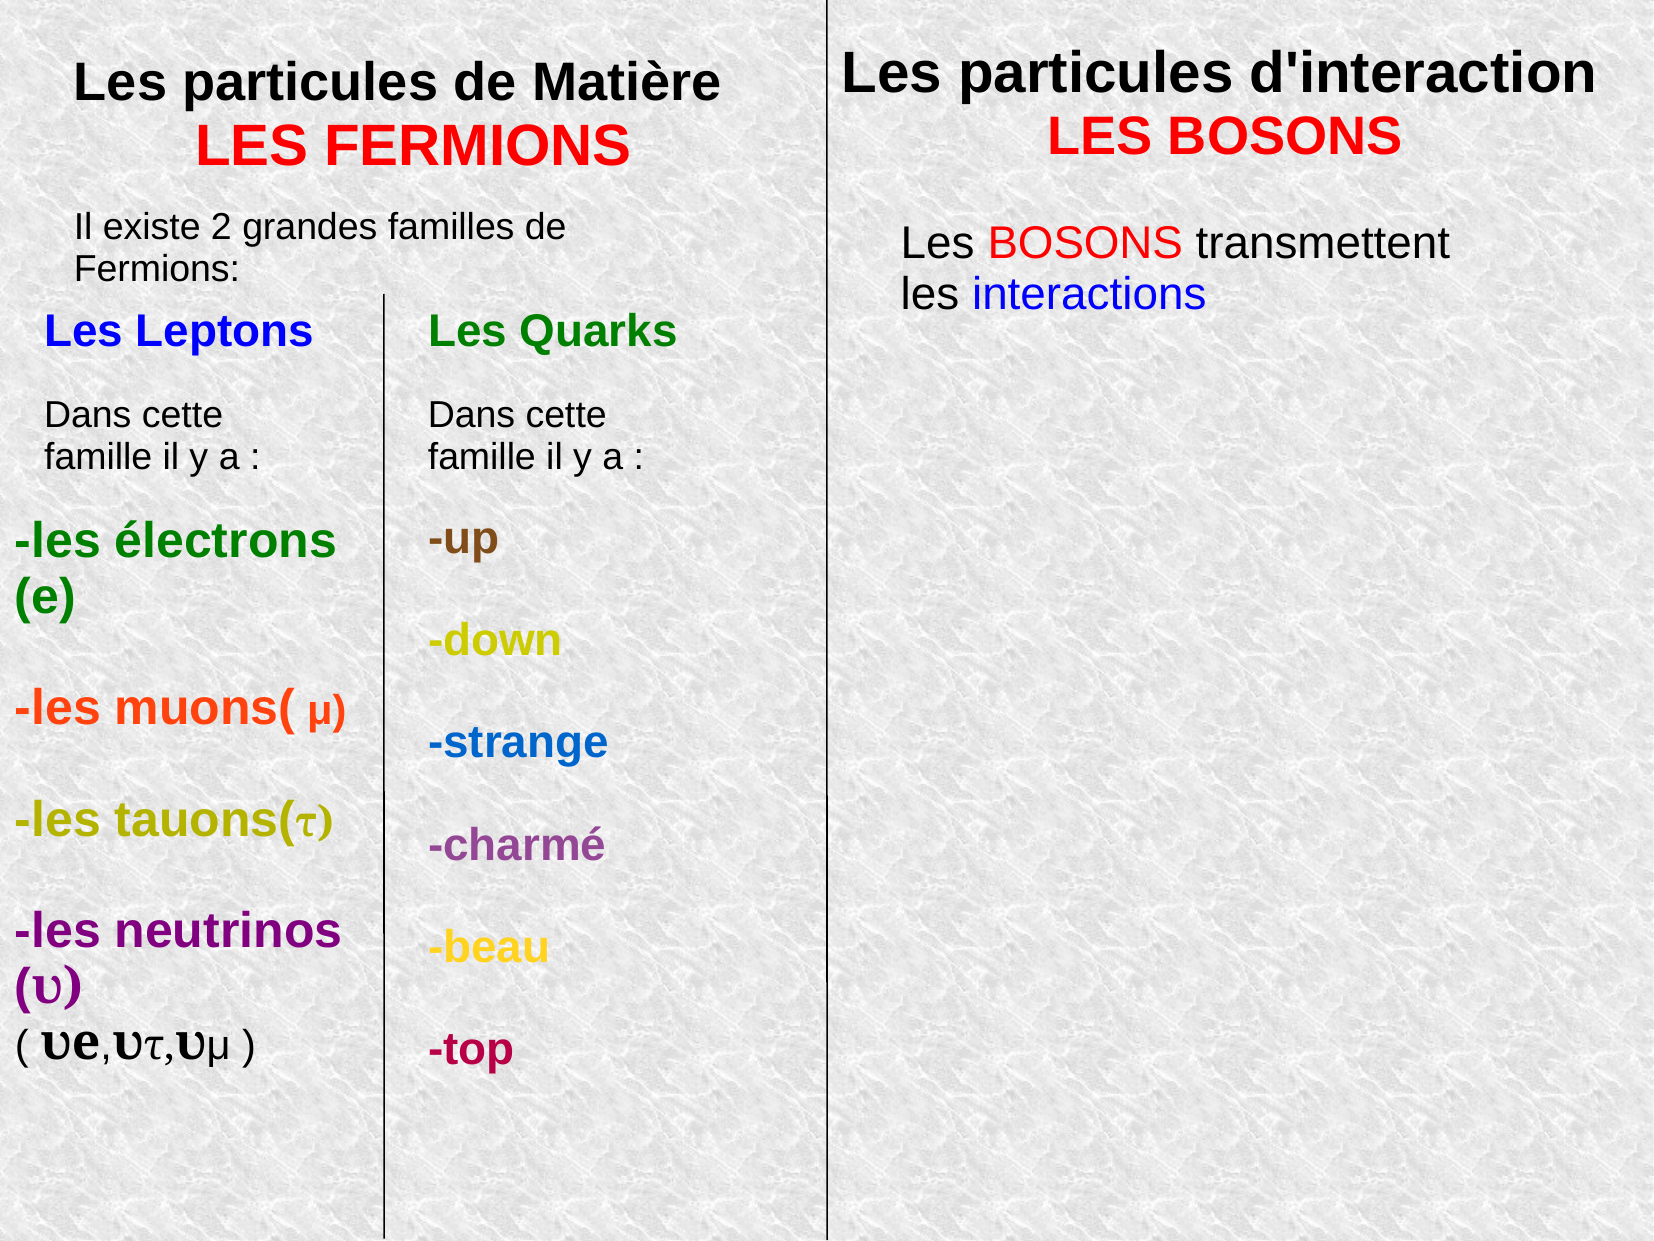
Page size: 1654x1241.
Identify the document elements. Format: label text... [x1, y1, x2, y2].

text_box Les Quarks [413, 295, 798, 363]
text_box Les BOSONS transmettent les interactions [885, 206, 1506, 324]
picture [0, 0, 826, 1241]
text_box Il existe 2 grandes familles de Fermions: [59, 196, 739, 296]
text_box -up -down -strange -charmé -beau -top [413, 502, 768, 1134]
text_box Les particules d'interaction LES BOSONS [826, 29, 1625, 173]
text_box Dans cette famille il y a : [413, 383, 739, 483]
picture [828, 0, 1654, 1241]
text_box Les Leptons [29, 295, 355, 363]
text_box Dans cette famille il y a : [29, 383, 355, 483]
text_box -les électrons (e) -les muons( μ) -les tauons(τ) -les neutrinos (υ) ( υe,υτ,υμ ) [0, 502, 384, 1182]
text_box Les particules de Matière LES FERMIONS [59, 41, 768, 185]
